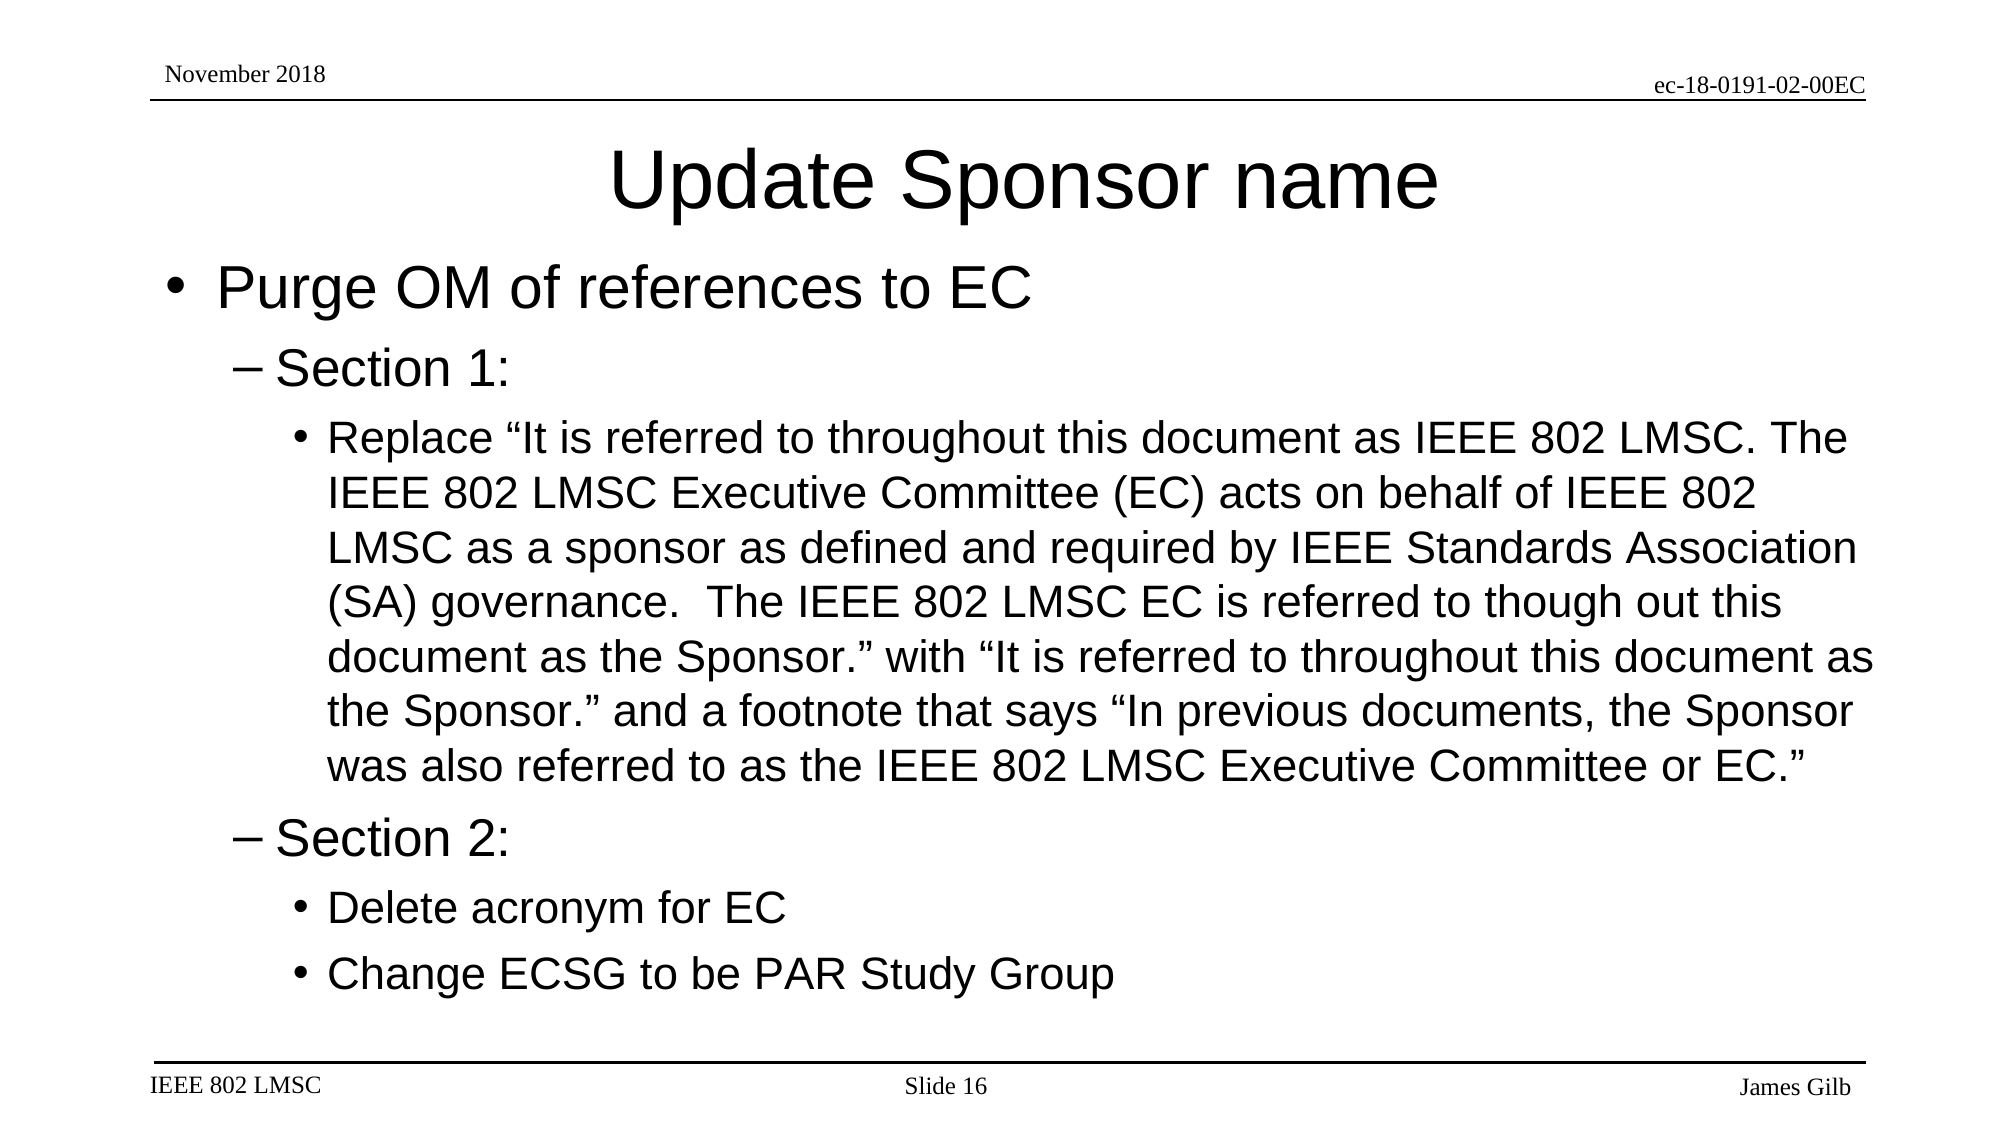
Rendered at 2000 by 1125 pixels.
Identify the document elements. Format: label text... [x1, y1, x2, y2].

title Update Sponsor name [150, 112, 1900, 238]
list Purge OM of references to EC Section 1: Replace “It is referred to throughout this document as IEEE 802 LMSC. The IEEE 802 LMSC Executive Committee (EC) acts on behalf of IEEE 802 LMSC as a sponsor as defined and required by IEEE Standards Association (SA) governance. The IEEE 802 LMSC EC is referred to though out this document as the Sponsor.” with “It is referred to throughout this document as the Sponsor.” and a footnote that says “In previous documents, the Sponsor was also referred to as the IEEE 802 LMSC Executive Committee or EC.” Section 2: Delete acronym for EC Change ECSG to be PAR Study Group [149, 239, 1900, 1051]
